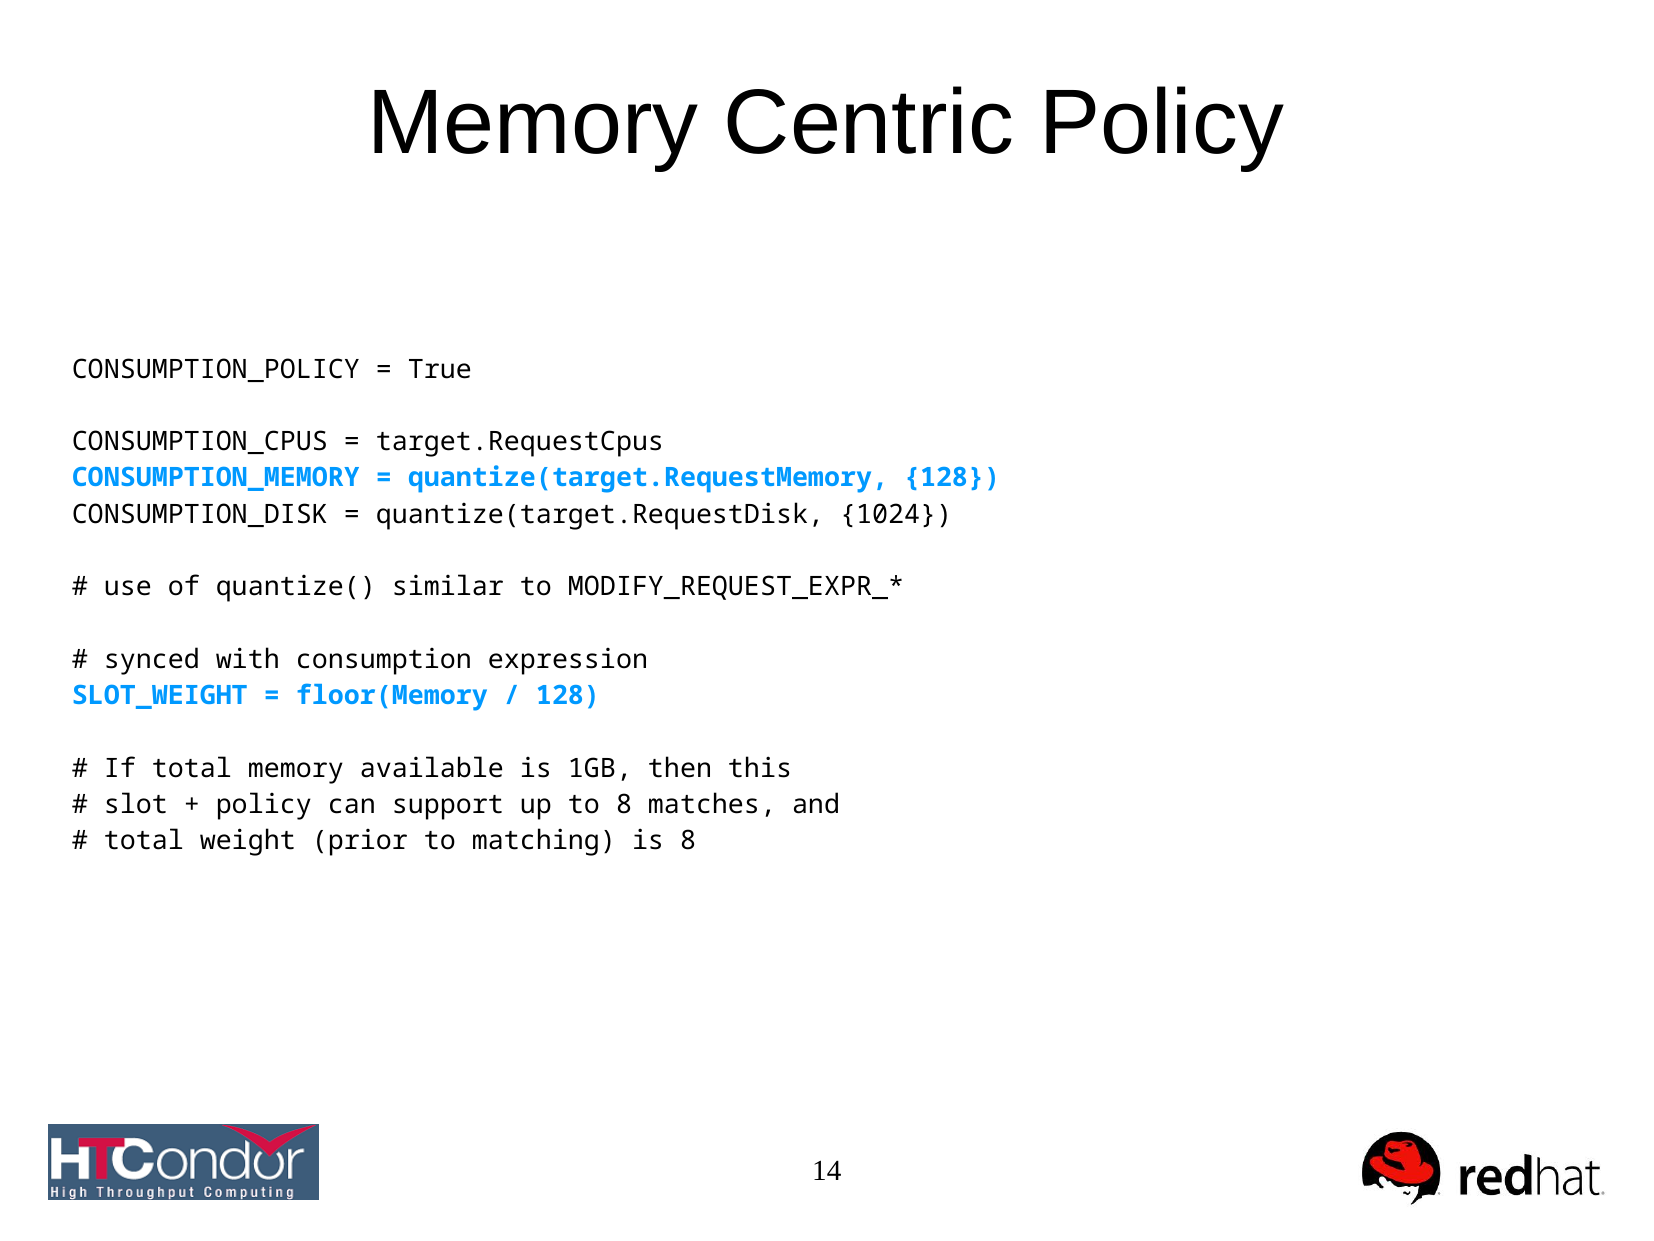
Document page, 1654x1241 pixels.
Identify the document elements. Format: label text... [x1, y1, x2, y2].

picture [1352, 1128, 1629, 1215]
list CONSUMPTION_POLICY = True CONSUMPTION_CPUS = target.RequestCpus CONSUMPTION_MEMORY = quantize(target.RequestMemory, {128}) CONSUMPTION_DISK = quantize(target.RequestDisk, {1024}) # use of quantize() similar to MODIFY_REQUEST_EXPR_* # synced with consumption expression SLOT_WEIGHT = floor(Memory / 128) # If total memory available is 1GB, then this # slot + policy can support up to 8 matches, and # total weight (prior to matching) is 8 [71, 349, 1561, 862]
title Memory Centric Policy [82, 45, 1571, 198]
picture [48, 1124, 319, 1200]
